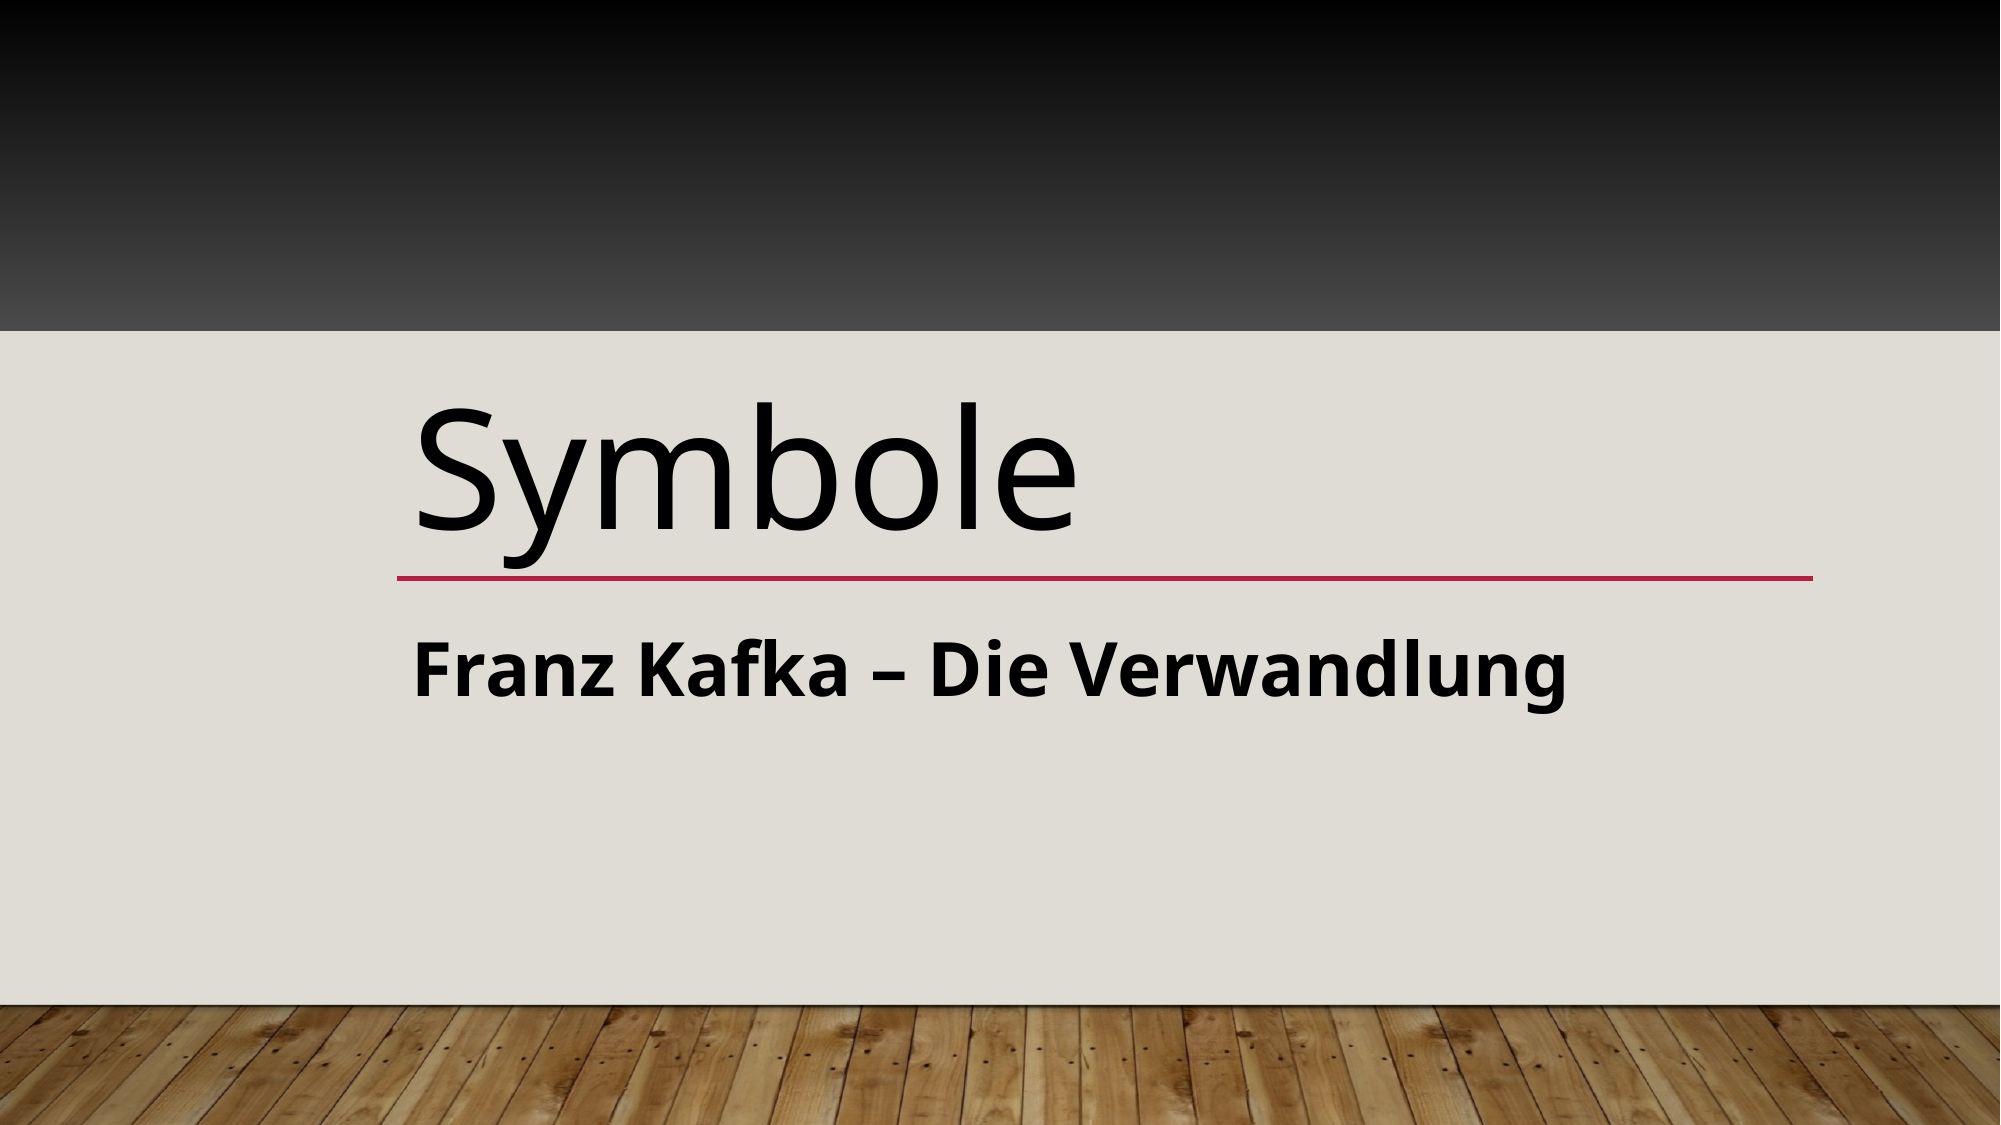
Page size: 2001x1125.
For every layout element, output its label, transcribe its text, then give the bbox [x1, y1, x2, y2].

title Symbole [396, 377, 1814, 580]
picture [0, 1005, 2000, 1125]
subtitle Franz Kafka – Die Verwandlung [396, 623, 1814, 785]
